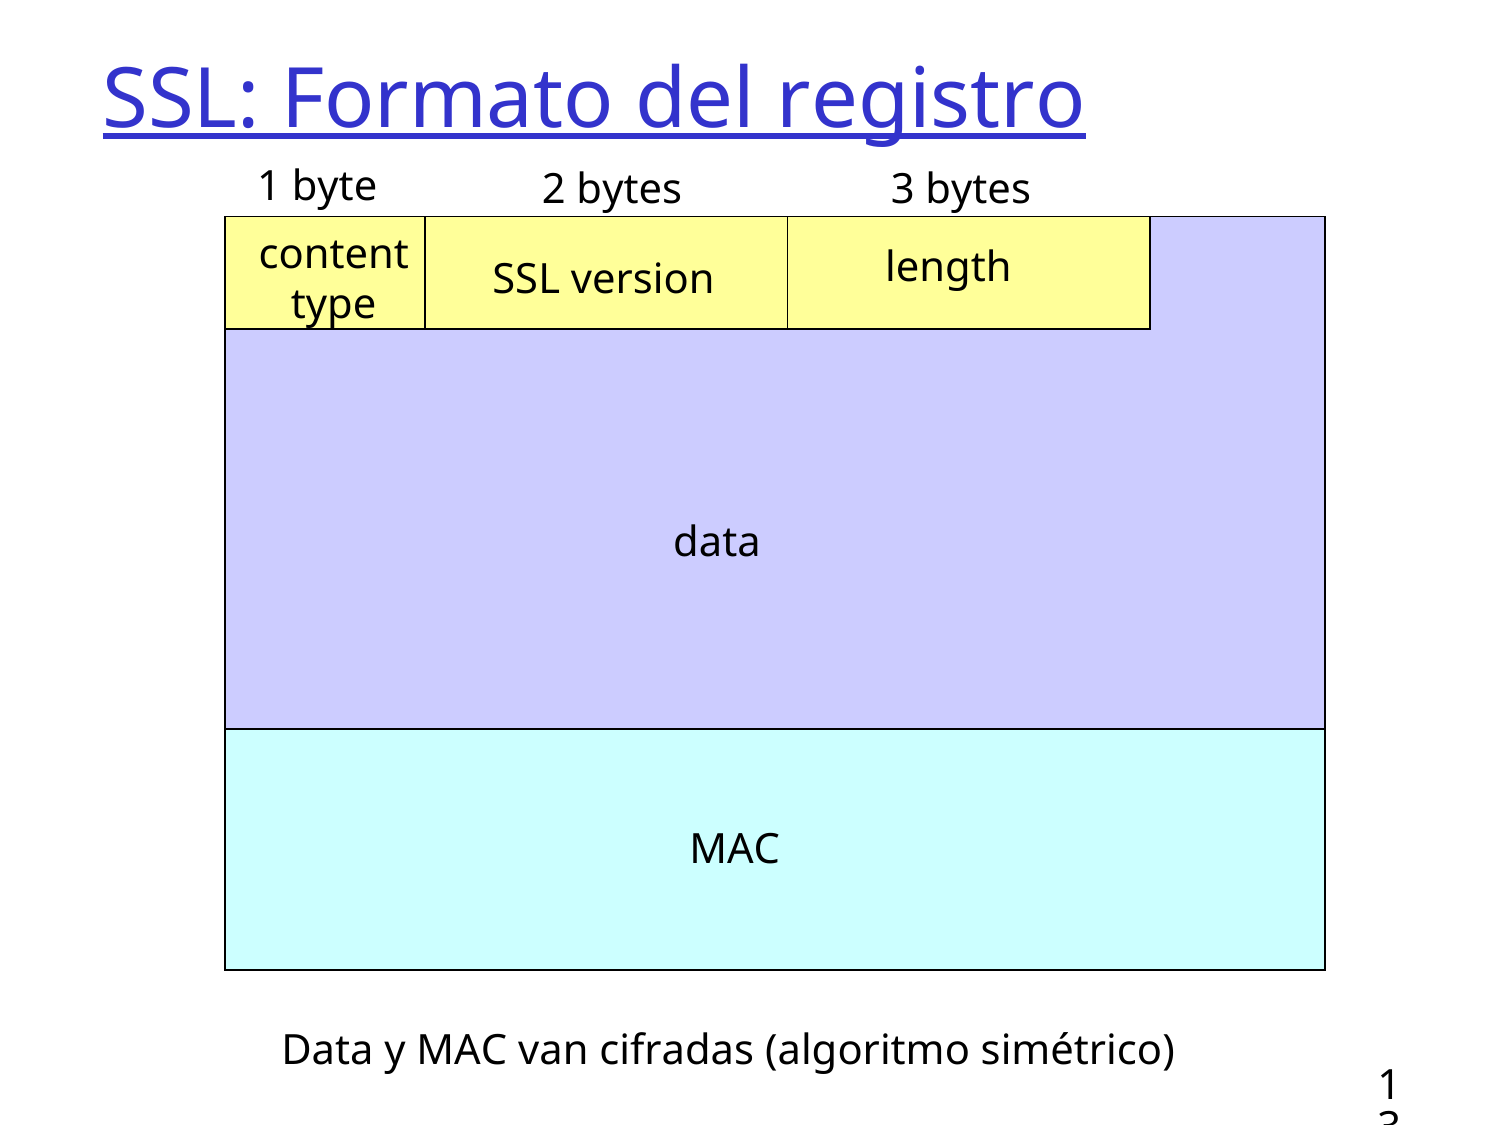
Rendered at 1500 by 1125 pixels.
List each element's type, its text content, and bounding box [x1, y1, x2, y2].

text_box [224, 216, 1325, 970]
text_box length [870, 232, 1027, 298]
text_box 2 bytes [527, 154, 698, 220]
text_box 1 byte [242, 151, 393, 218]
text_box SSL version [477, 244, 730, 311]
text_box MAC [674, 814, 796, 881]
text_box Data y MAC van cifradas (algoritmo simétrico) [266, 1015, 1191, 1081]
text_box data [658, 507, 776, 573]
text_box content type [243, 219, 424, 335]
title SSL: Formato del registro [87, 0, 1363, 188]
text_box 3 bytes [876, 154, 1047, 220]
